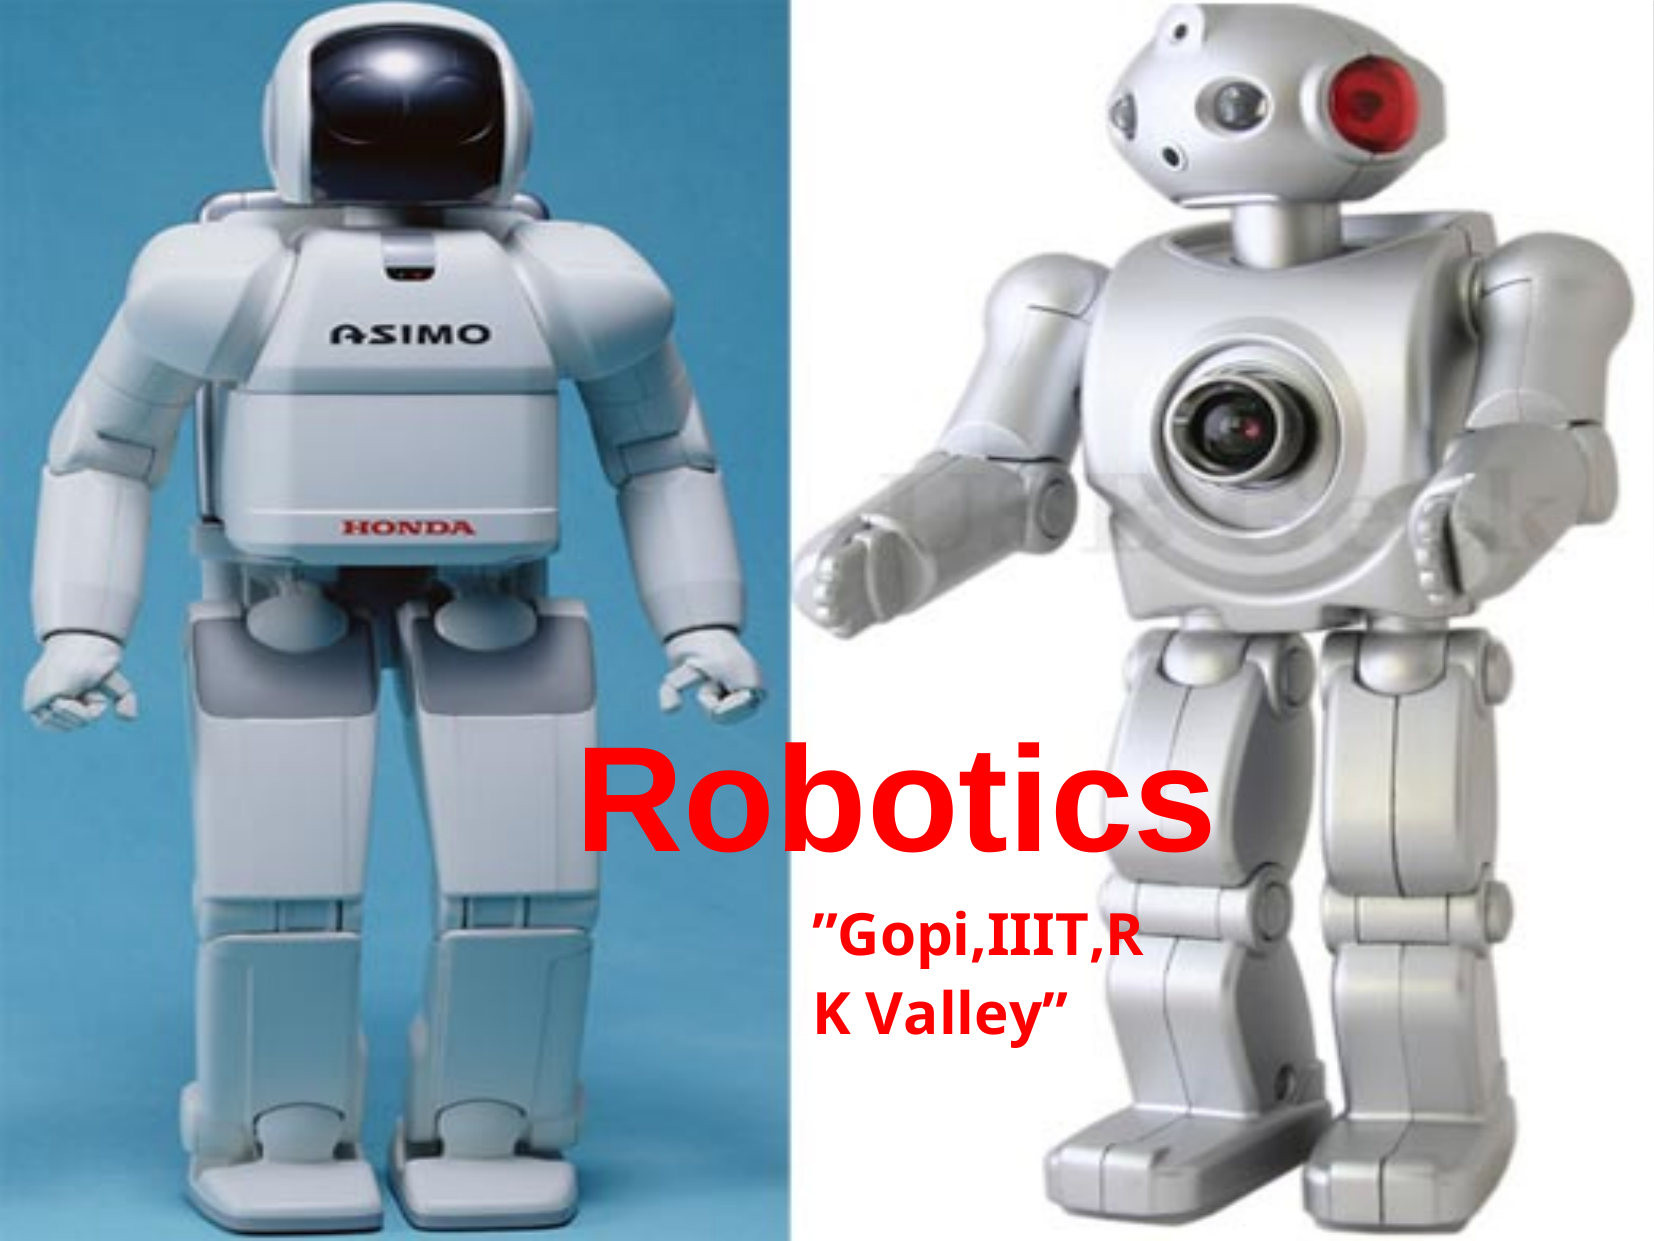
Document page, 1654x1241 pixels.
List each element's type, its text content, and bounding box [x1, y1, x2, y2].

picture [0, 0, 1654, 1241]
text_box Robotics [561, 708, 1241, 892]
text_box ”Gopi,IIIT,RK Valley” [797, 885, 1182, 1064]
